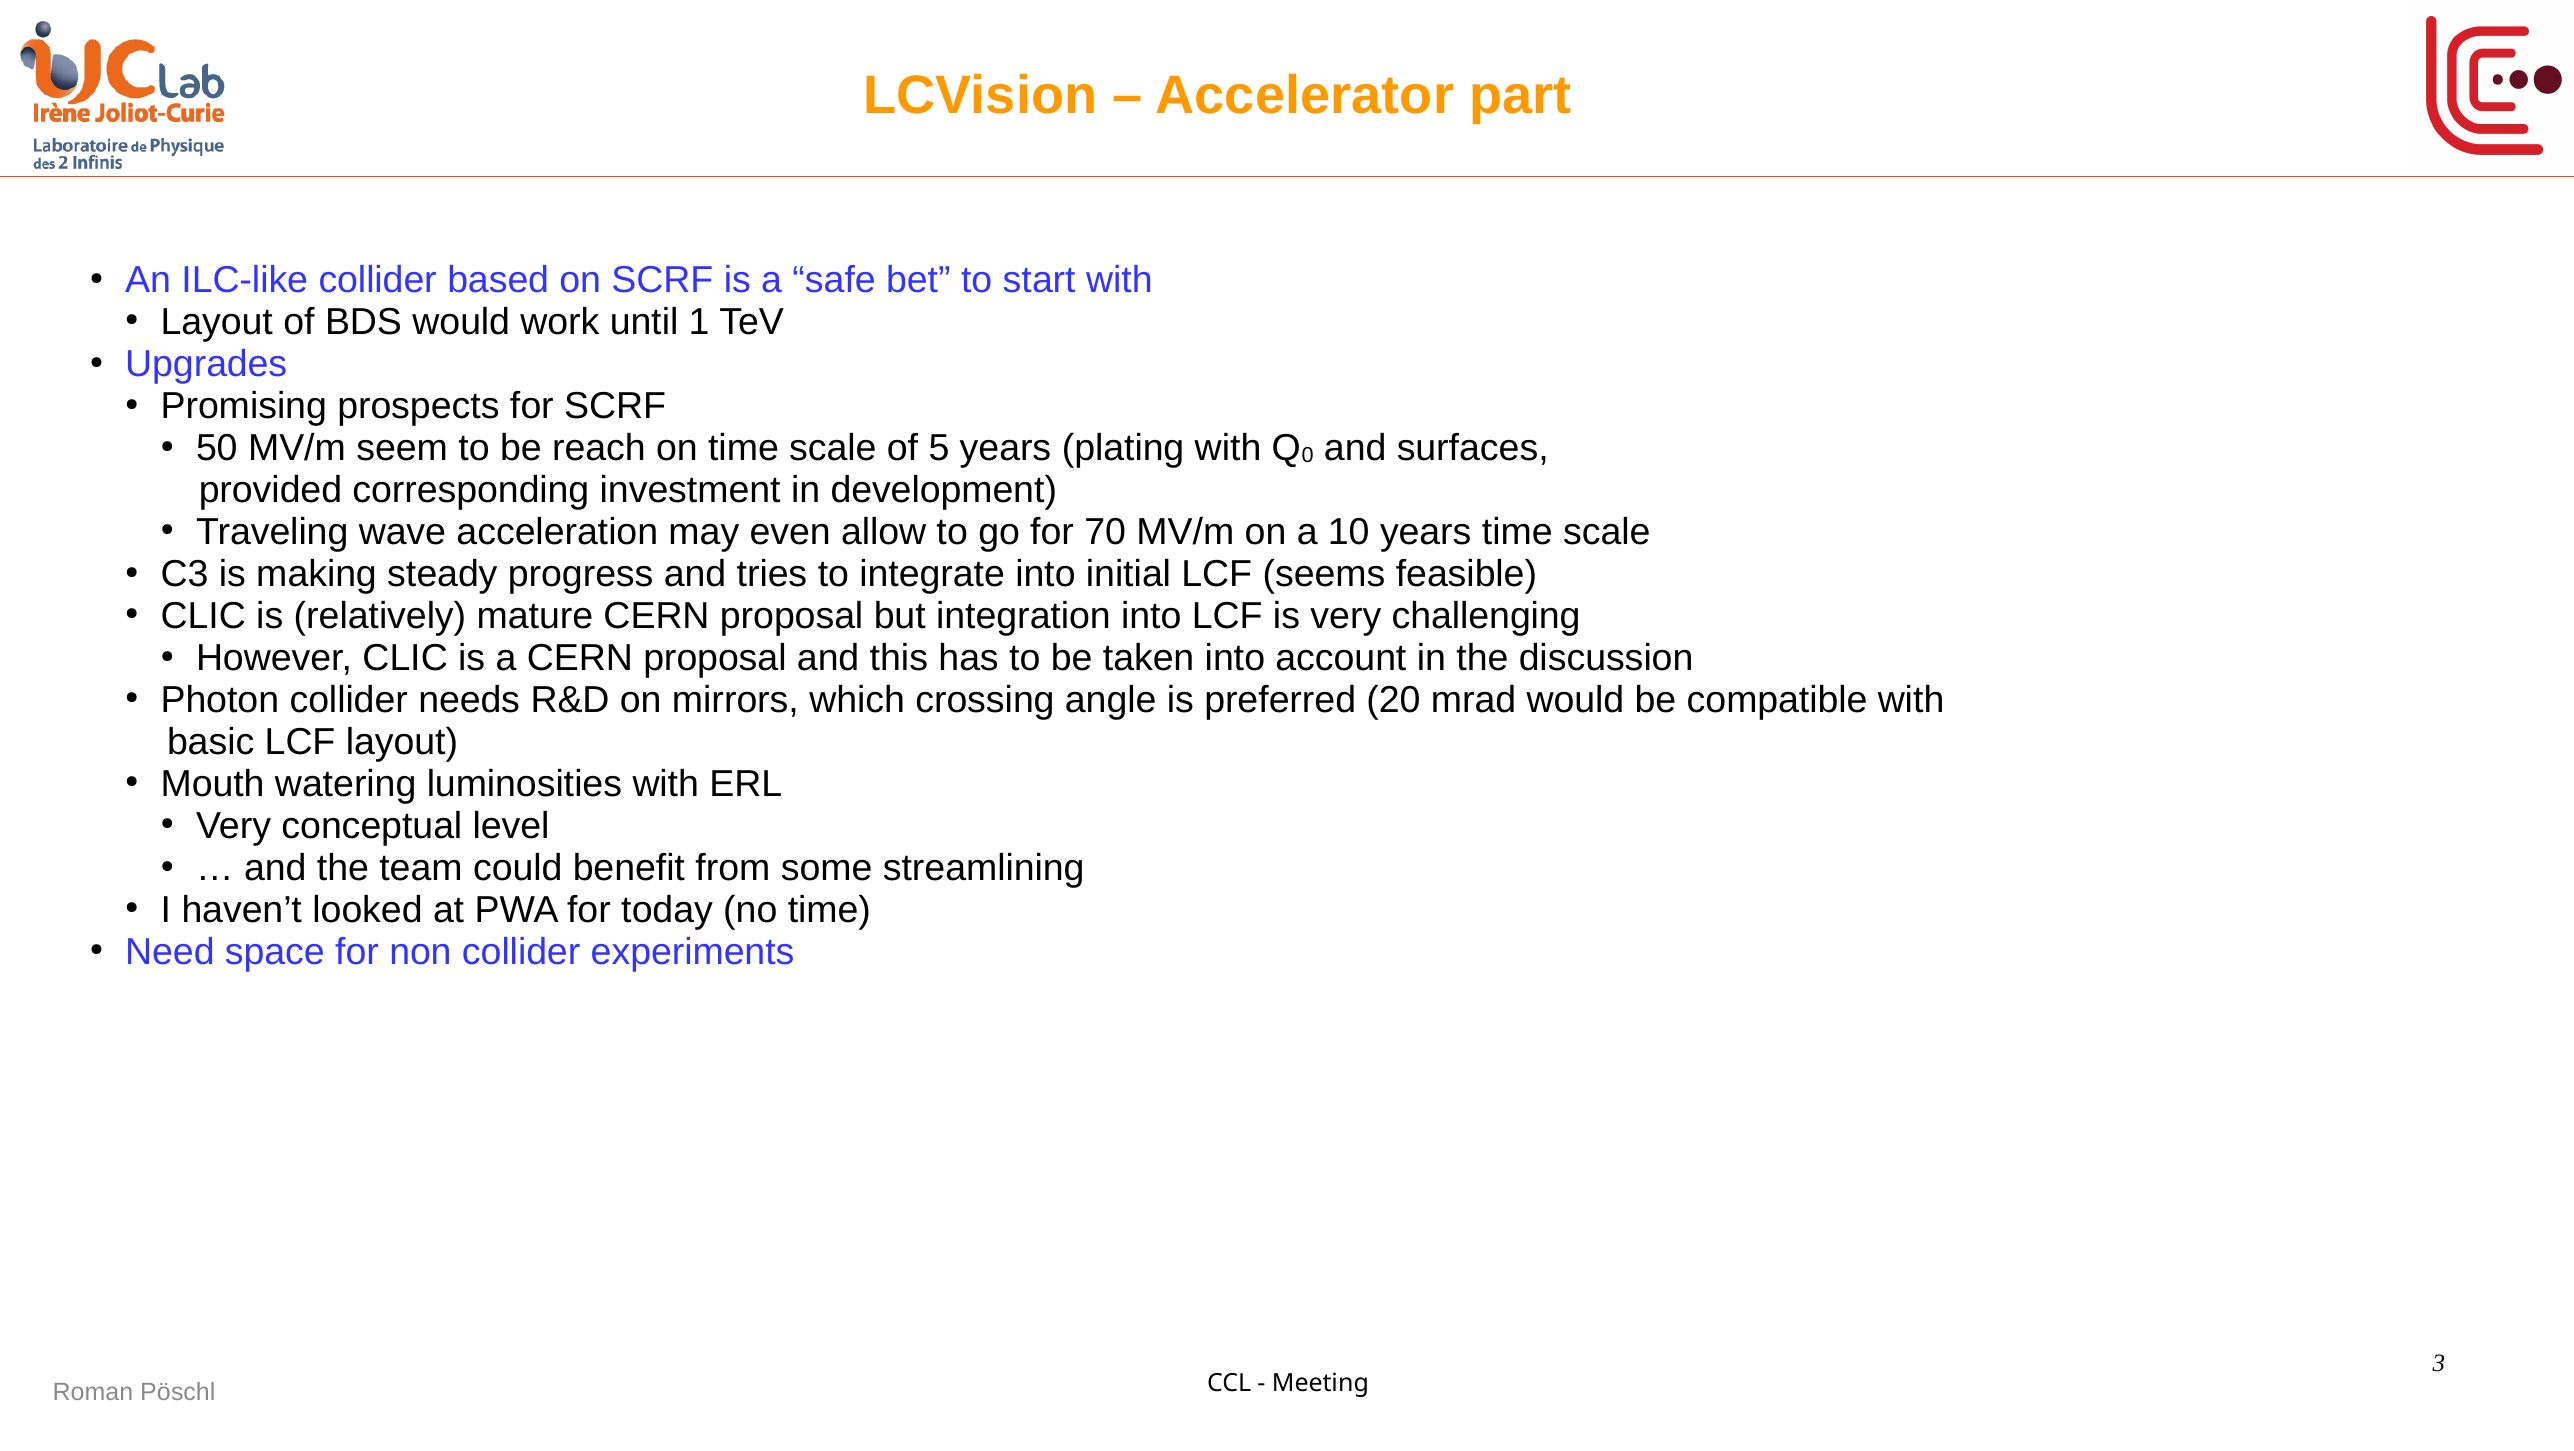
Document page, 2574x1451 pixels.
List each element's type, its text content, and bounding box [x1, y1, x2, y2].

title LCVision – Accelerator part [67, 29, 2384, 159]
text_box An ILC-like collider based on SCRF is a “safe bet” to start with Layout of BDS would work until 1 TeV Upgrades Promising prospects for SCRF 50 MV/m seem to be reach on time scale of 5 years (plating with Q0 and surfaces, provided corresponding investment in development) Traveling wave acceleration may even allow to go for 70 MV/m on a 10 years time scale C3 is making steady progress and tries to integrate into initial LCF (seems feasible) CLIC is (relatively) mature CERN proposal but integration into LCF is very challenging However, CLIC is a CERN proposal and this has to be taken into account in the discussion Photon collider needs R&D on mirrors, which crossing angle is preferred (20 mrad would be compatible with basic LCF layout) Mouth watering luminosities with ERL Very conceptual level … and the team could benefit from some streamlining I haven’t looked at PWA for today (no time) Need space for non collider experiments [75, 250, 2187, 1148]
picture [4, 5, 240, 184]
picture [2412, 3, 2574, 168]
